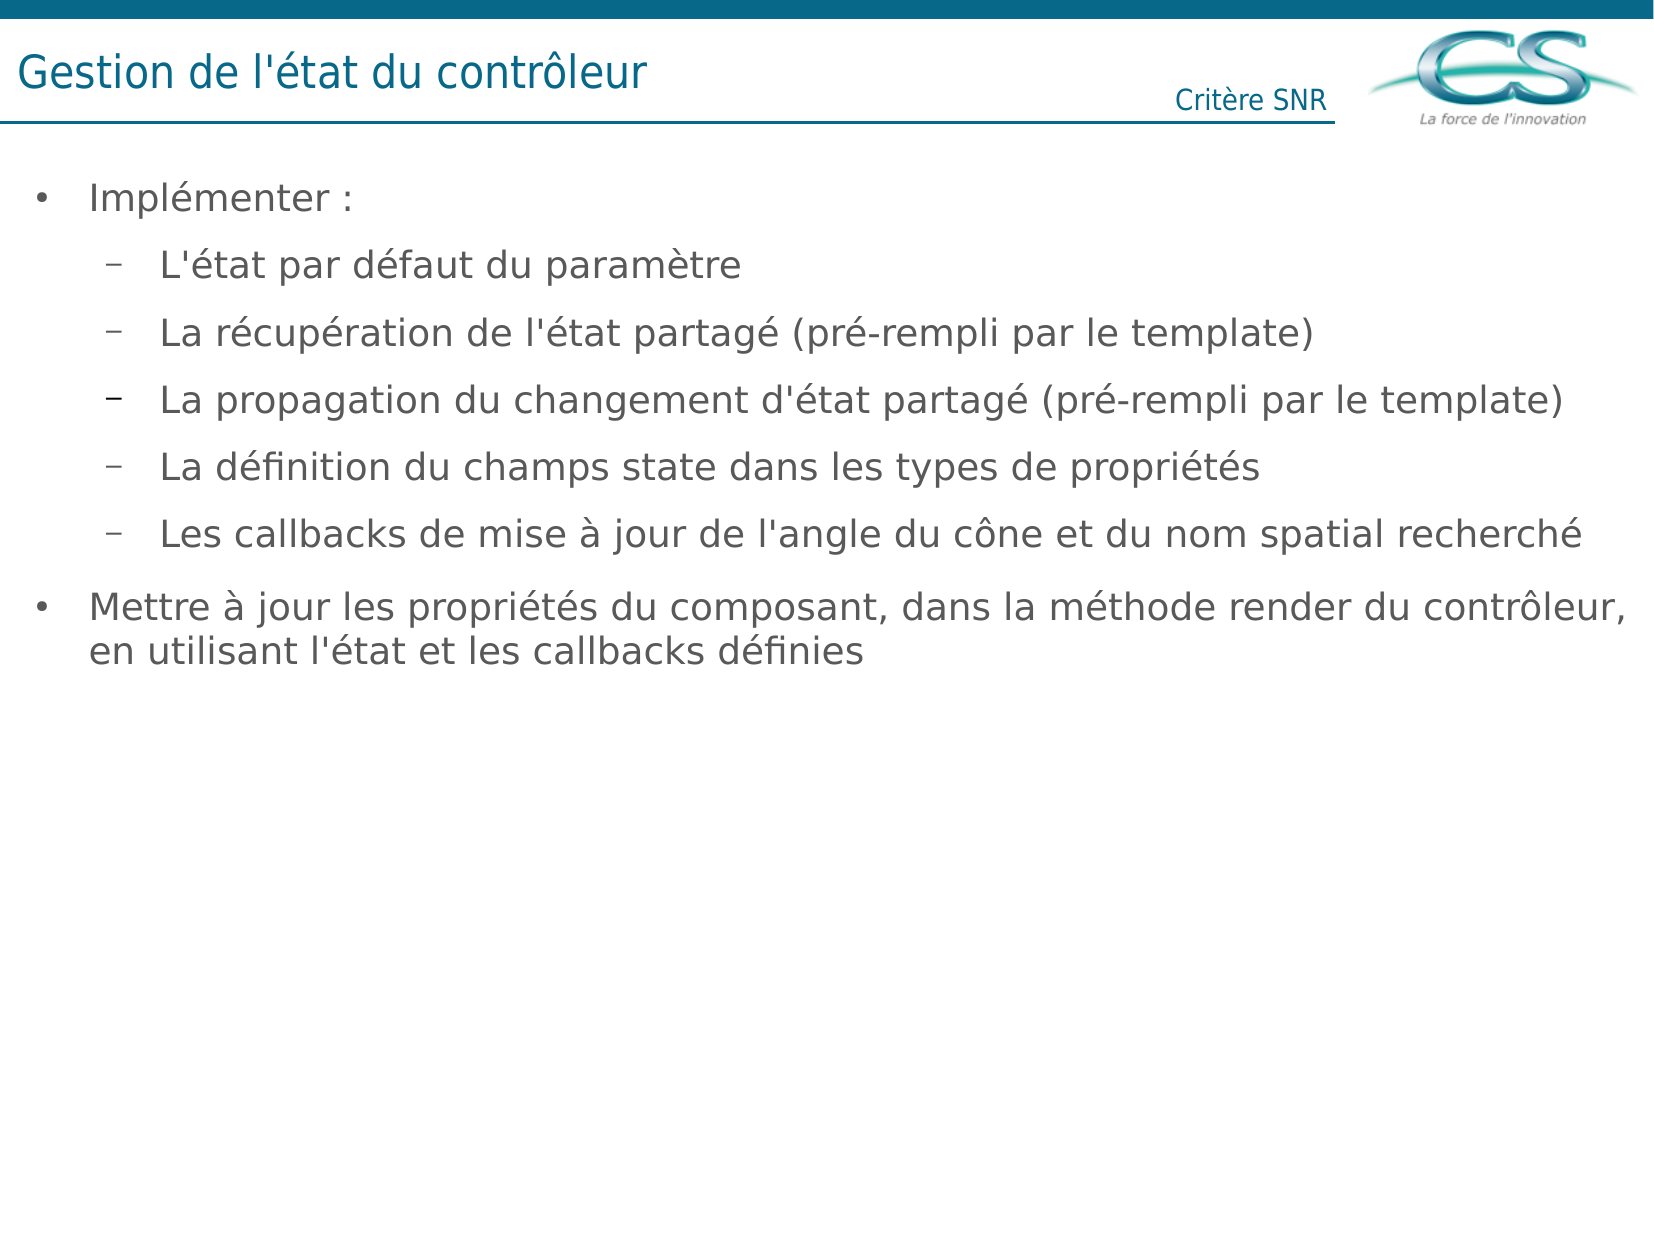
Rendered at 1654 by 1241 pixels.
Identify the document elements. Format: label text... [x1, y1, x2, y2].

title Gestion de l'état du contrôleur [17, 46, 1368, 106]
text_box Critère SNR [1163, 71, 1347, 142]
picture [1368, 28, 1642, 128]
list Implémenter : L'état par défaut du paramètre La récupération de l'état partagé (pré-rempli par le template) La propagation du changement d'état partagé (pré-rempli par le template) La définition du champs state dans les types de propriétés Les callbacks de mise à jour de l'angle du cône et du nom spatial recherché Mettre à jour les propriétés du composant, dans la méthode render du contrôleur, en utilisant l'état et les callbacks définies [17, 177, 1630, 1217]
